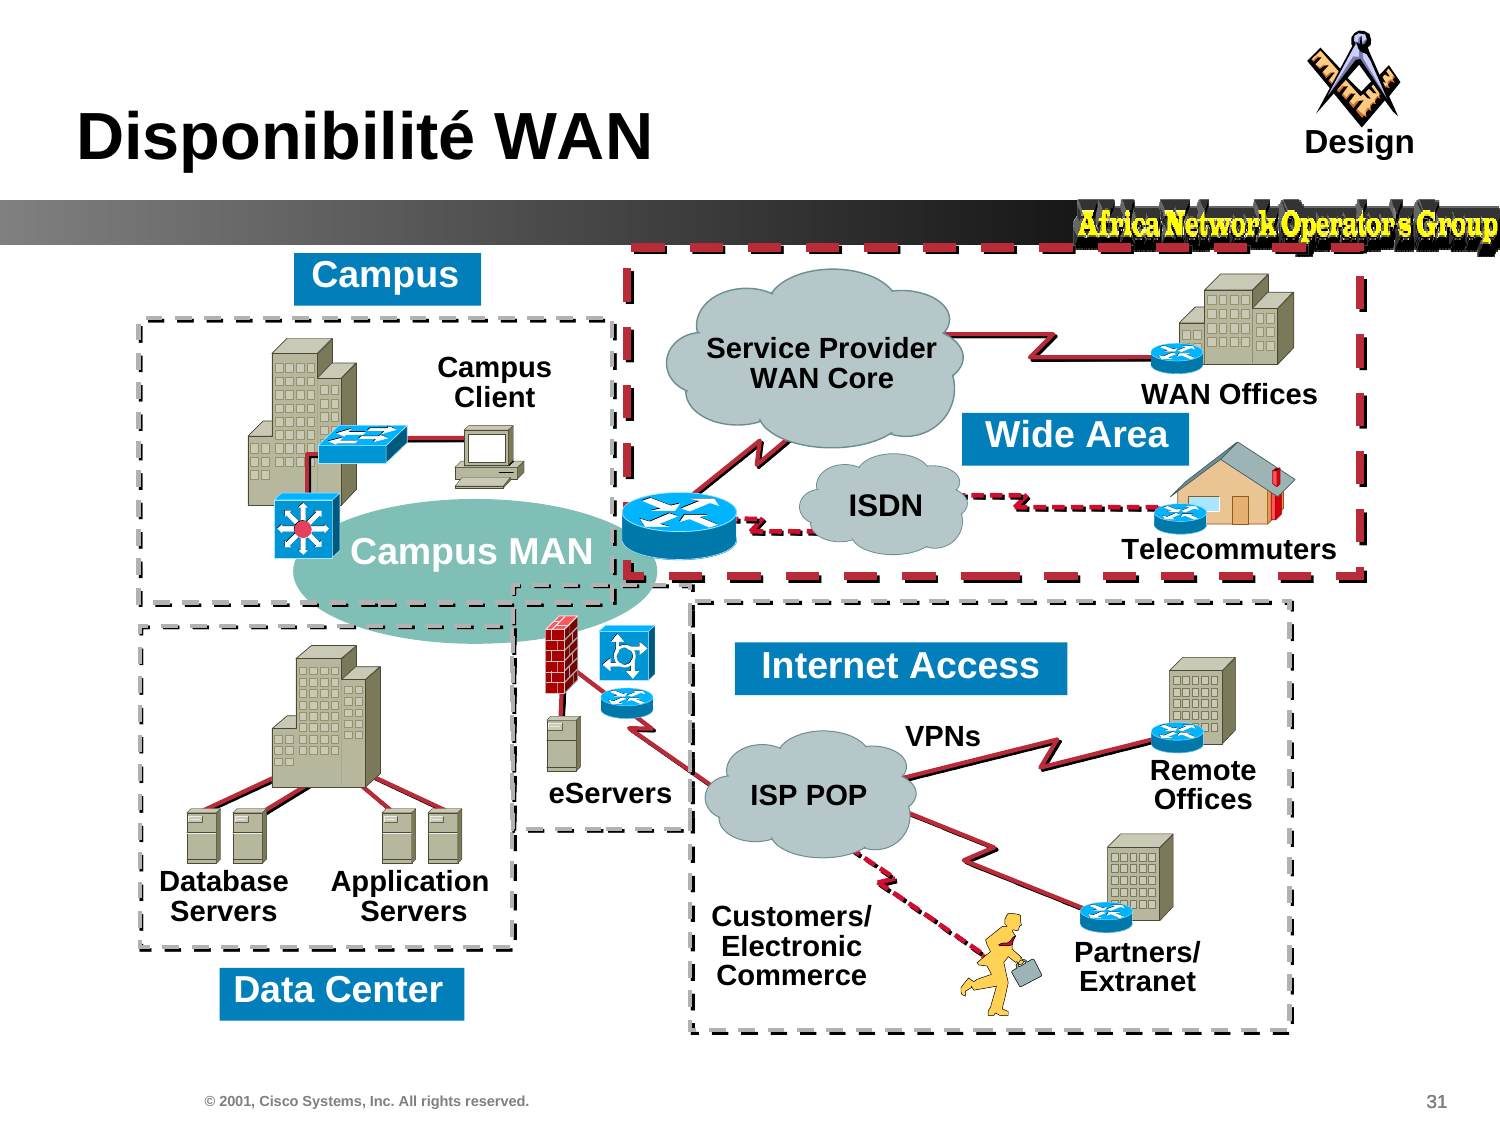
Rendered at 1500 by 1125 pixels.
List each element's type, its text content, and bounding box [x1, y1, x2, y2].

text_box WAN Offices [1127, 371, 1333, 418]
picture [271, 645, 382, 788]
text_box [734, 642, 1068, 696]
picture [1070, 180, 1500, 371]
picture [1181, 726, 1193, 730]
picture [381, 808, 417, 861]
picture [598, 624, 657, 682]
picture [622, 492, 670, 508]
picture [629, 699, 642, 704]
text_box Design [1292, 118, 1428, 168]
picture [427, 808, 463, 861]
text_box Remote Offices [1125, 750, 1282, 823]
picture [622, 492, 738, 561]
picture [546, 715, 581, 772]
text_box Customers/ Electronic Commerce [677, 896, 906, 999]
picture [331, 439, 356, 443]
picture [600, 687, 654, 704]
text_box [219, 967, 465, 1021]
picture [339, 430, 364, 435]
text_box Data Center [221, 963, 466, 1018]
picture [1150, 343, 1166, 351]
picture [681, 515, 715, 528]
picture [600, 711, 619, 719]
text_box Wide Area [973, 408, 1192, 463]
picture [186, 808, 221, 861]
picture [1154, 528, 1207, 535]
picture [1169, 657, 1236, 745]
text_box Service Provider WAN Core [692, 328, 952, 402]
picture [684, 499, 716, 510]
picture [665, 267, 965, 450]
picture [1154, 441, 1296, 525]
picture [386, 425, 408, 464]
picture [279, 505, 327, 553]
picture [1180, 347, 1193, 351]
picture [1151, 722, 1168, 729]
picture [798, 452, 969, 556]
text_box [293, 498, 658, 644]
picture [1107, 833, 1174, 922]
picture [1307, 29, 1402, 118]
picture [1161, 733, 1174, 738]
picture [1090, 913, 1102, 918]
title Disponibilité WAN [62, 41, 1314, 180]
text_box Campus Client [423, 347, 567, 421]
text_box Campus [299, 248, 482, 303]
picture [1166, 507, 1179, 511]
text_box Application Servers [317, 861, 528, 934]
picture [645, 499, 678, 510]
picture [1080, 902, 1105, 910]
picture [1161, 354, 1173, 359]
text_box Campus MAN [336, 524, 608, 581]
picture [454, 425, 525, 489]
picture [1180, 354, 1192, 359]
picture [1163, 347, 1175, 351]
picture [1125, 926, 1133, 931]
text_box Telecommuters [1106, 528, 1353, 572]
picture [1180, 733, 1194, 738]
picture [960, 913, 1043, 1016]
picture [642, 514, 675, 528]
picture [361, 436, 384, 440]
picture [1184, 514, 1197, 519]
text_box [294, 253, 482, 306]
text_box Partners/ Extranet [1060, 931, 1216, 1005]
text_box ISP POP [736, 772, 882, 819]
picture [247, 338, 358, 559]
picture [370, 428, 394, 432]
picture [1109, 913, 1122, 918]
picture [704, 729, 918, 859]
text_box VPNs [891, 713, 995, 760]
picture [1163, 726, 1175, 730]
picture [635, 711, 654, 719]
text_box Database Servers [131, 861, 317, 934]
text_box ISDN [834, 481, 937, 530]
picture [1165, 514, 1178, 521]
picture [545, 615, 579, 695]
text_box [962, 412, 1169, 466]
text_box eServers [518, 737, 703, 817]
picture [232, 808, 267, 861]
text_box Internet Access [749, 639, 1063, 694]
